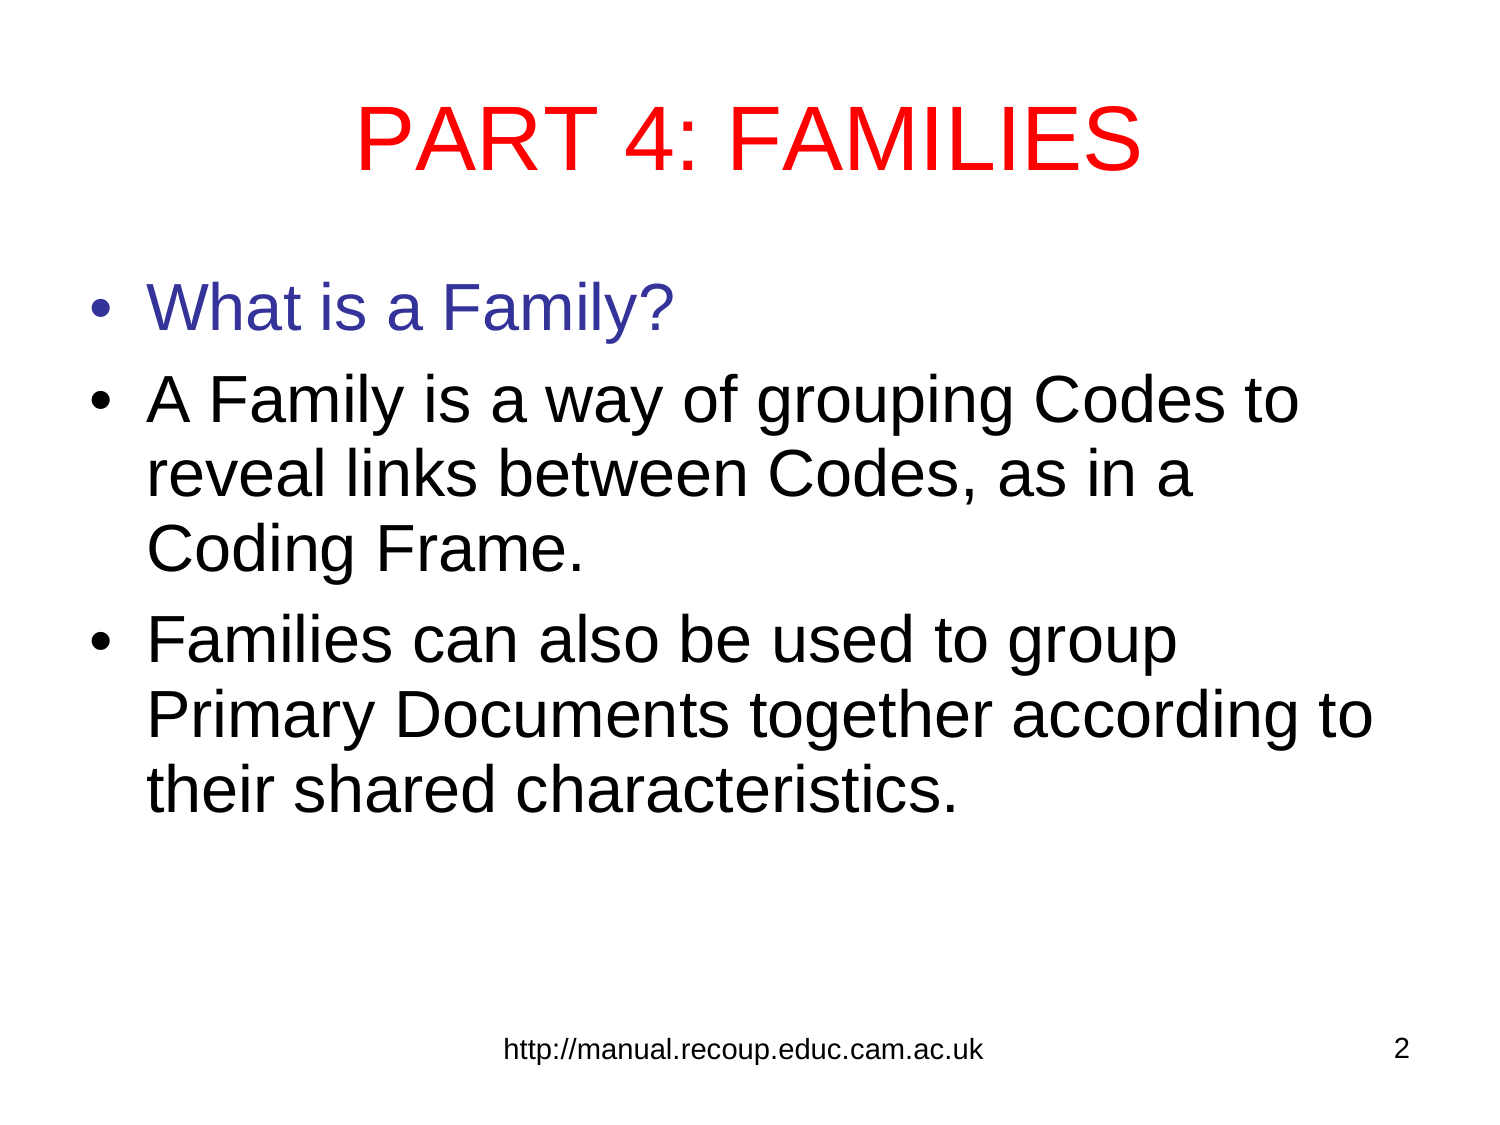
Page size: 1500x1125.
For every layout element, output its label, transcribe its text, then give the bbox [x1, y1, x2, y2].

title PART 4: FAMILIES [75, 45, 1426, 233]
list What is a Family? A Family is a way of grouping Codes to reveal links between Codes, as in a Coding Frame. Families can also be used to group Primary Documents together according to their shared characteristics. [75, 262, 1426, 1006]
